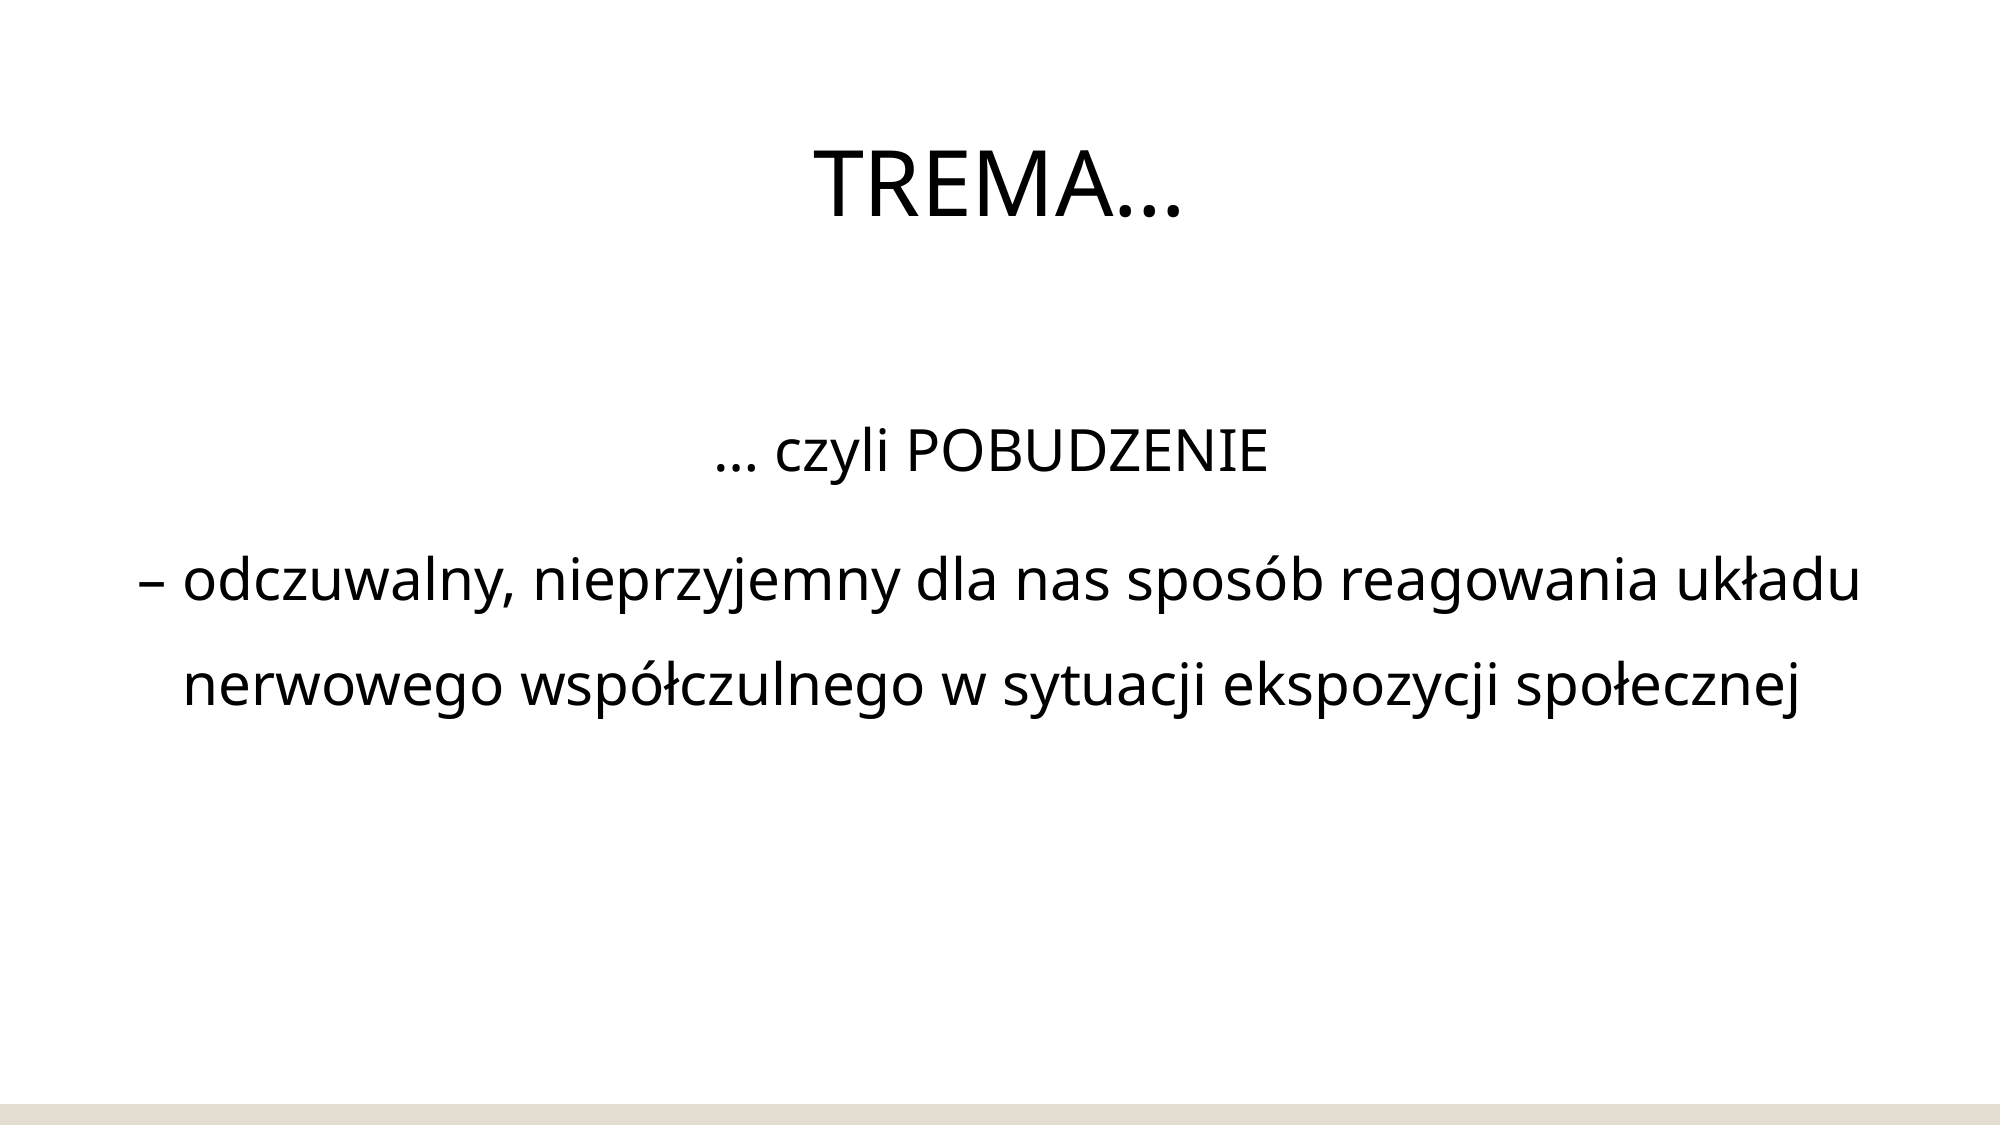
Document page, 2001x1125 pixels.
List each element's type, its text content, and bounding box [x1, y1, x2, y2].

title TREMA… [68, 69, 1932, 251]
list … czyli POBUDZENIE – odczuwalny, nieprzyjemny dla nas sposób reagowania układu nerwowego współczulnego w sytuacji ekspozycji społecznej [68, 267, 1932, 1002]
